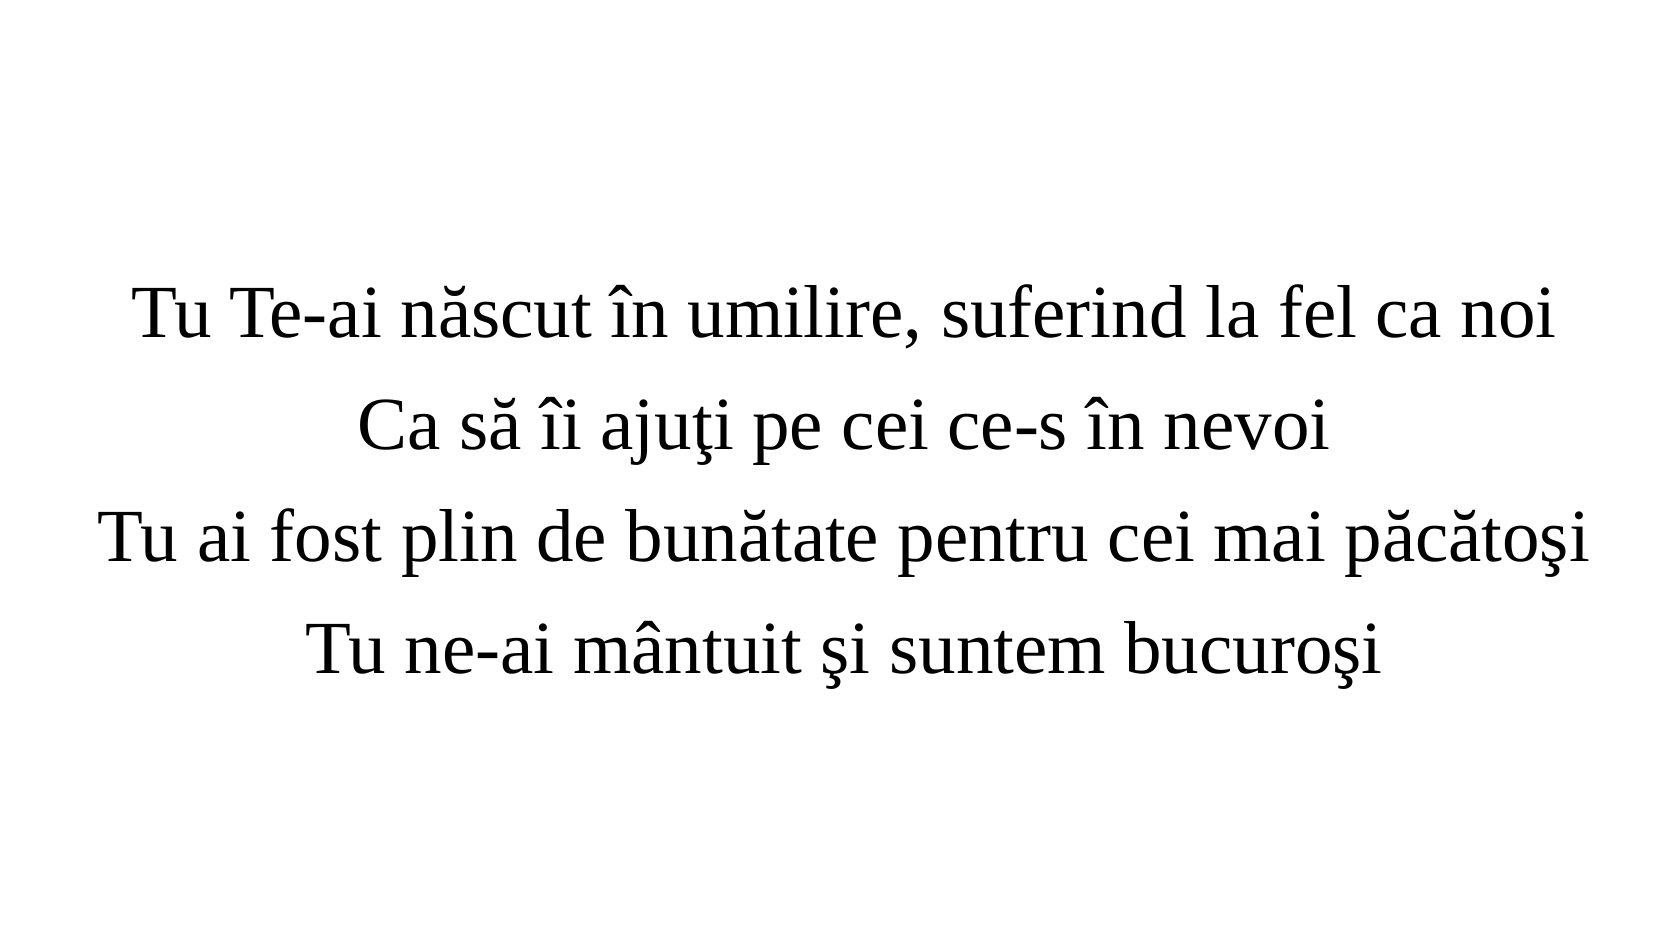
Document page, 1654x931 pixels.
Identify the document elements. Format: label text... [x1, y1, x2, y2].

subtitle Tu Te-ai născut în umilire, suferind la fel ca noi Ca să îi ajuţi pe cei ce-s în nevoi Tu ai fost plin de bunătate pentru cei mai păcătoşi Tu ne-ai mântuit şi suntem bucuroşi [94, 259, 1595, 693]
